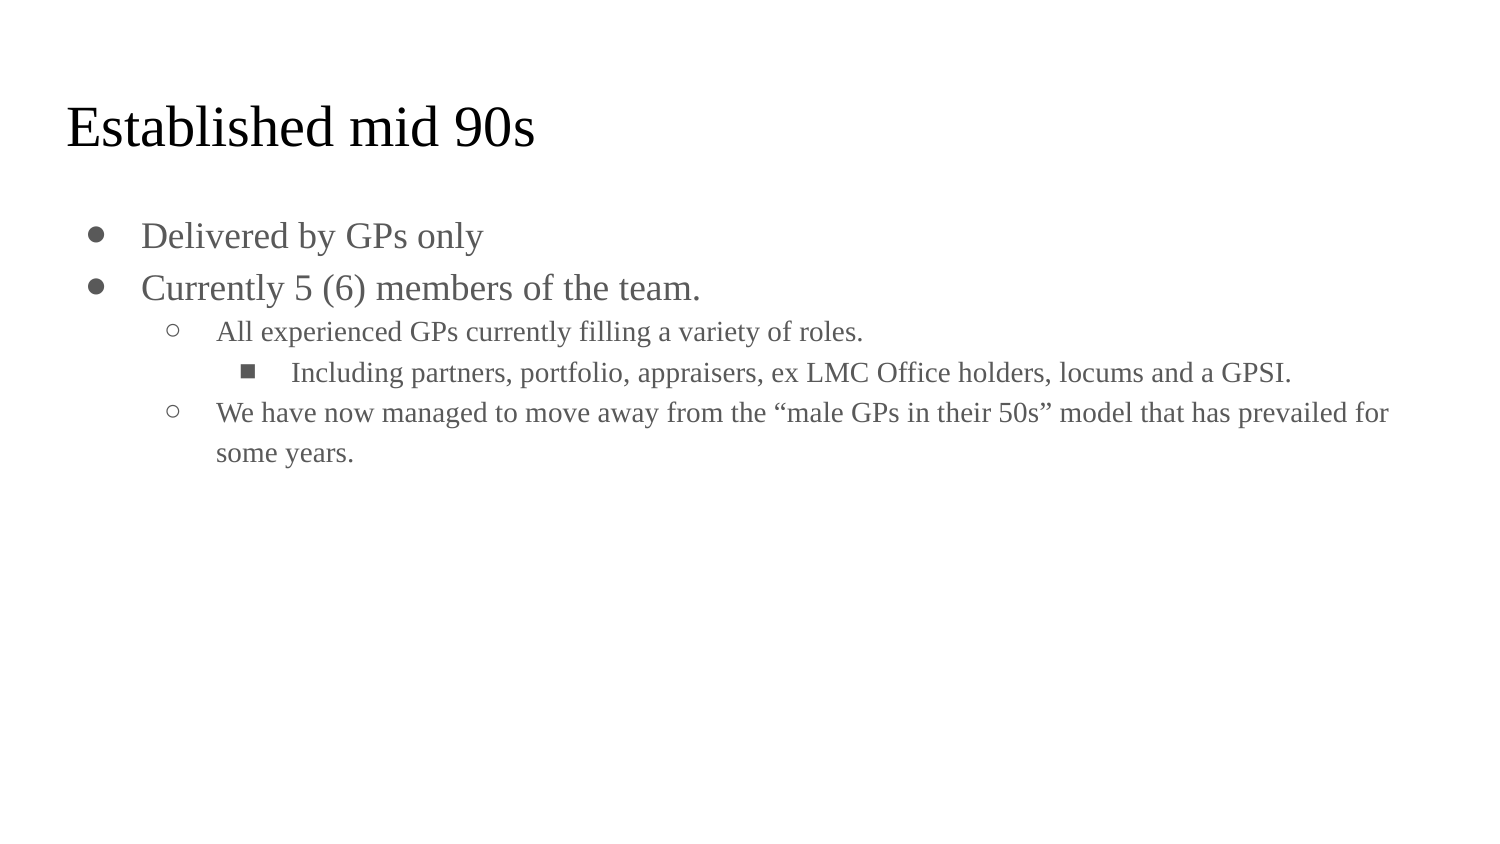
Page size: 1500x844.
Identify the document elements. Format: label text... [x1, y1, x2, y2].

title Established mid 90s [51, 72, 1449, 167]
list Delivered by GPs only Currently 5 (6) members of the team. All experienced GPs currently filling a variety of roles. Including partners, portfolio, appraisers, ex LMC Office holders, locums and a GPSI. We have now managed to move away from the “male GPs in their 50s” model that has prevailed for some years. [51, 189, 1449, 750]
